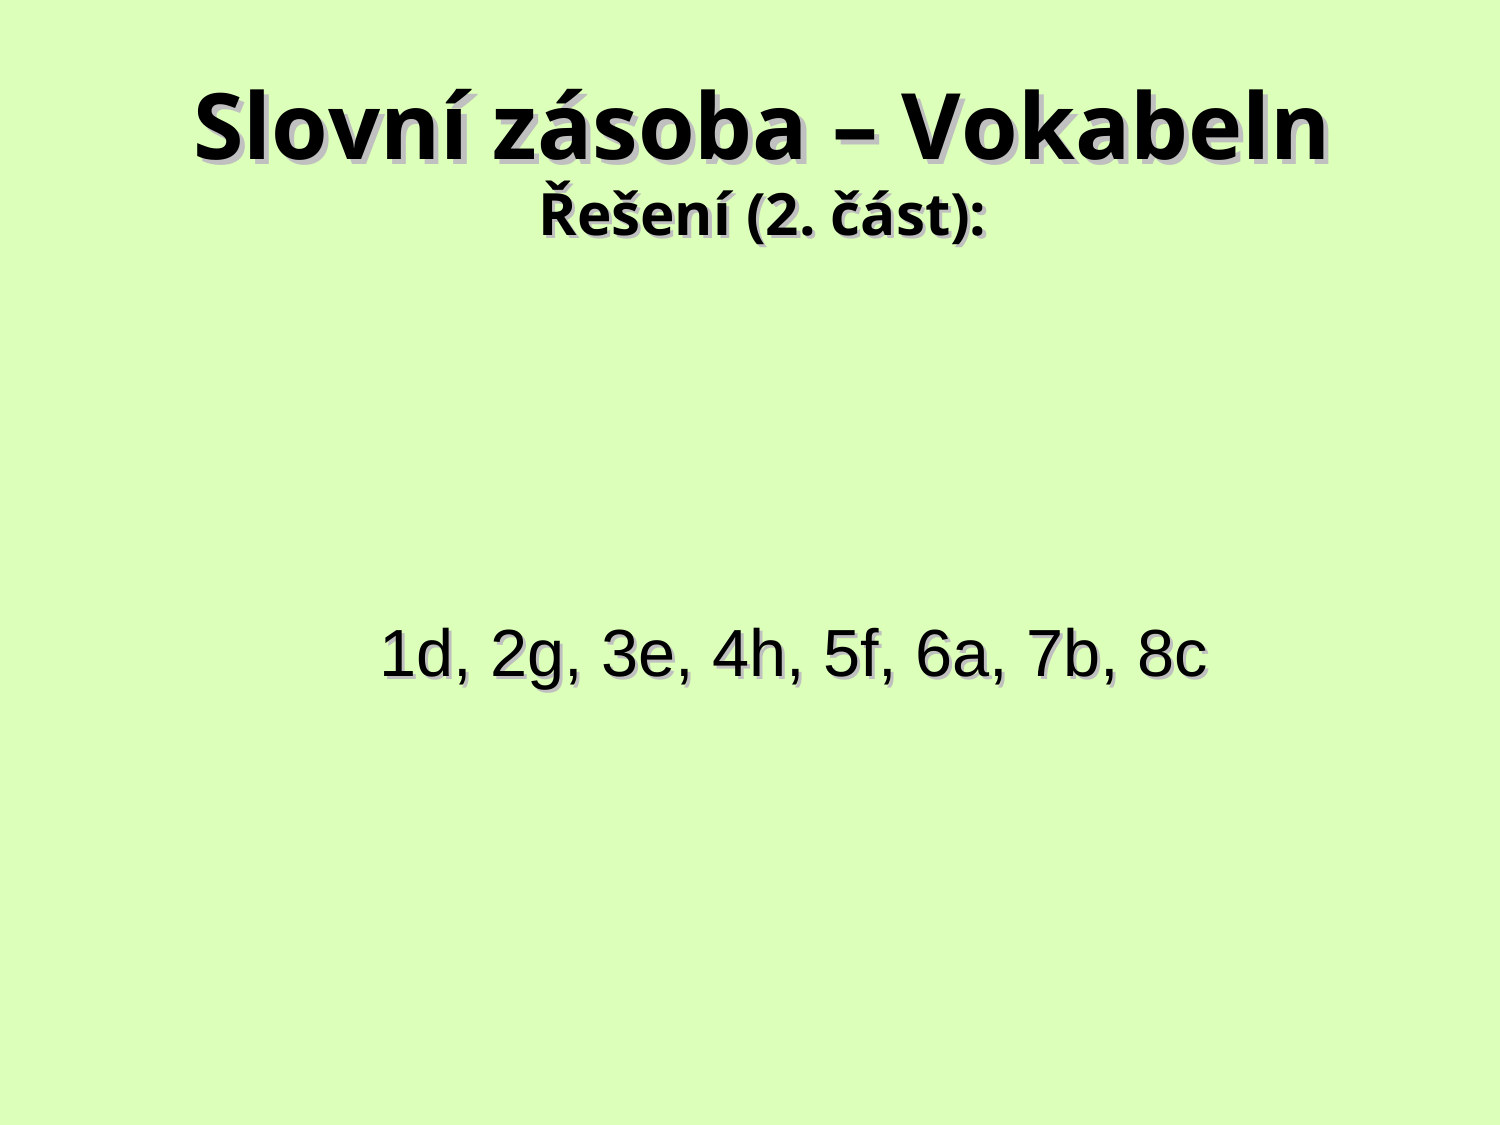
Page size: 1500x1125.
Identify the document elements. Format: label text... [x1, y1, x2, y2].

title Slovní zásoba – Vokabeln Řešení (2. část): [75, 40, 1451, 276]
list 1d, 2g, 3e, 4h, 5f, 6a, 7b, 8c [137, 312, 1451, 1000]
